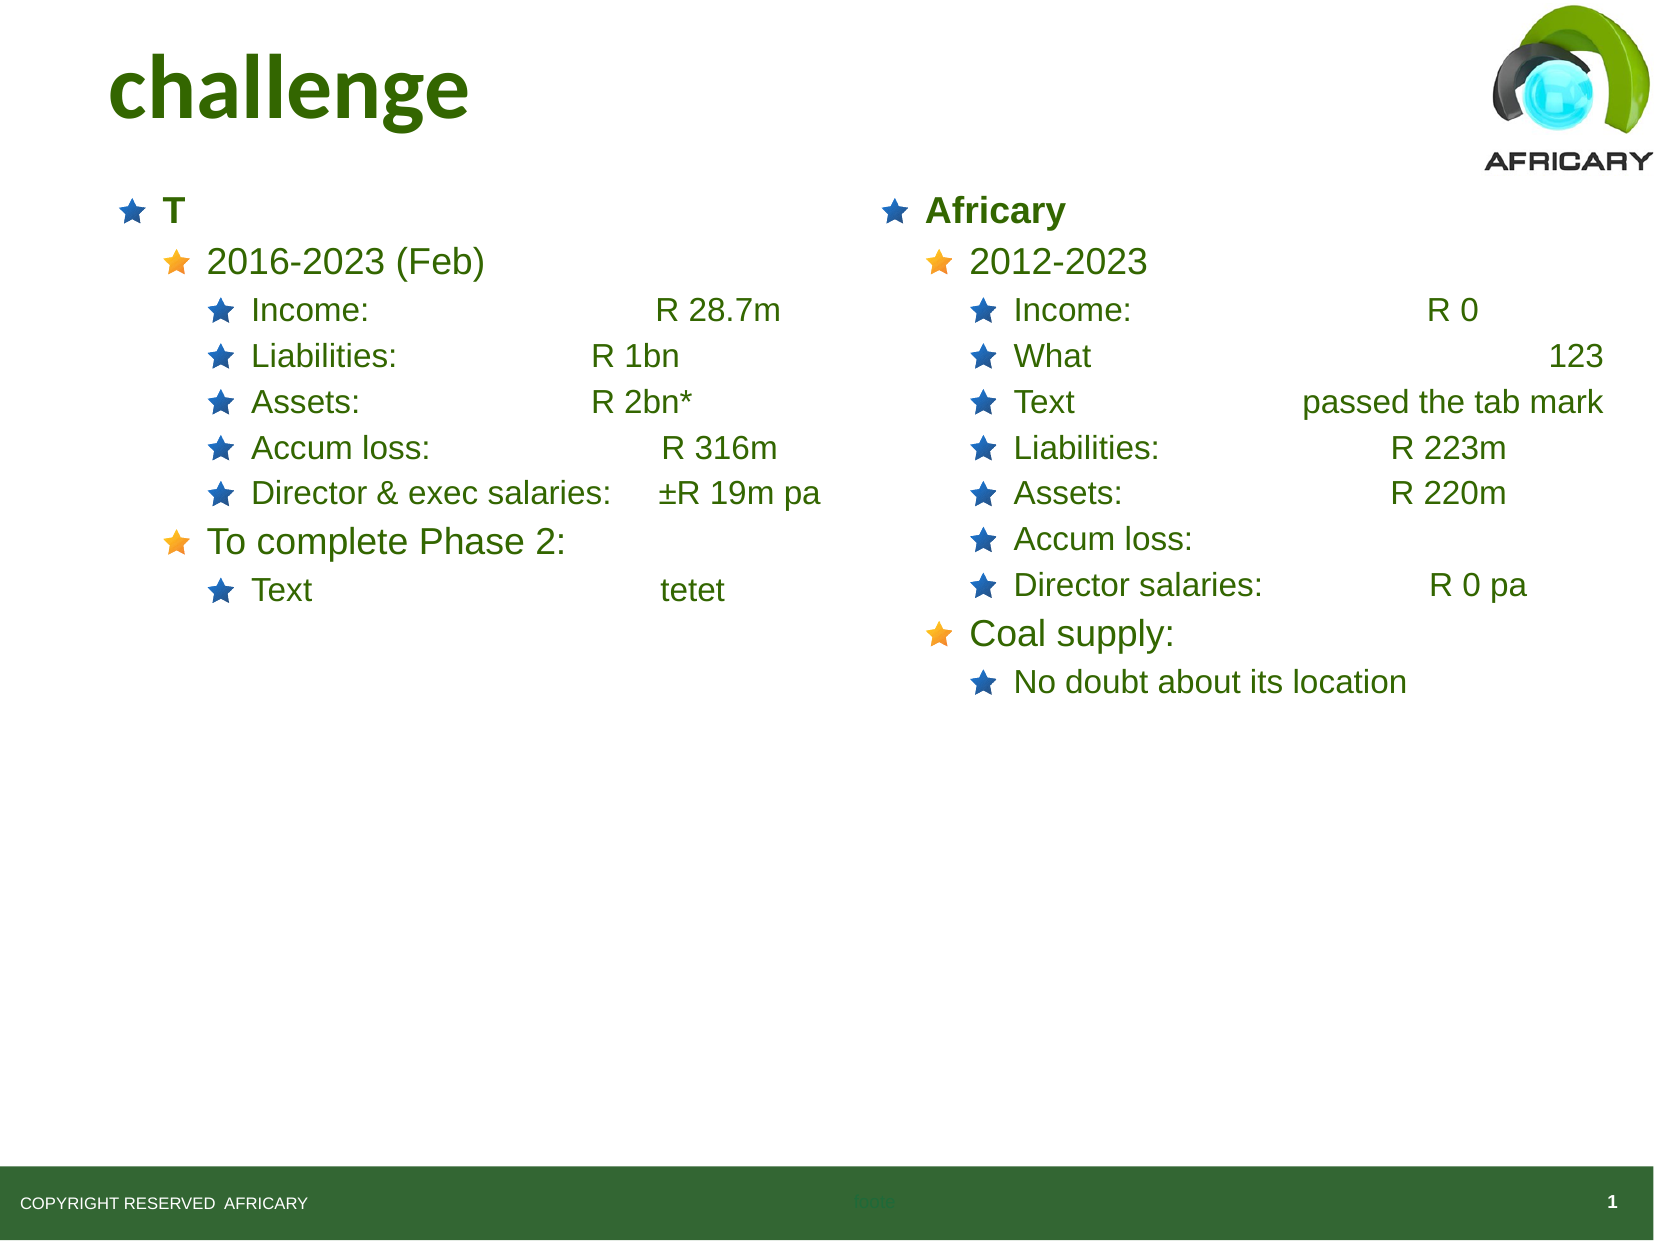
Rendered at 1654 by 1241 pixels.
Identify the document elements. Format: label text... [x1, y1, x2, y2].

list Africary 2012-2023 Income: R 0 What 123 Text passed the tab mark Liabilities: R 223m Assets: R 220m Accum loss: Director salaries: R 0 pa Coal supply: No doubt about its location [880, 189, 1607, 1044]
list T 2016-2023 (Feb) Income: R 28.7m Liabilities: R 1bn Assets: R 2bn* Accum loss: R 316m Director & exec salaries: ±R 19m pa To complete Phase 2: Text tetet [118, 189, 845, 871]
picture [1481, 3, 1654, 176]
title challenge [87, 43, 1444, 148]
